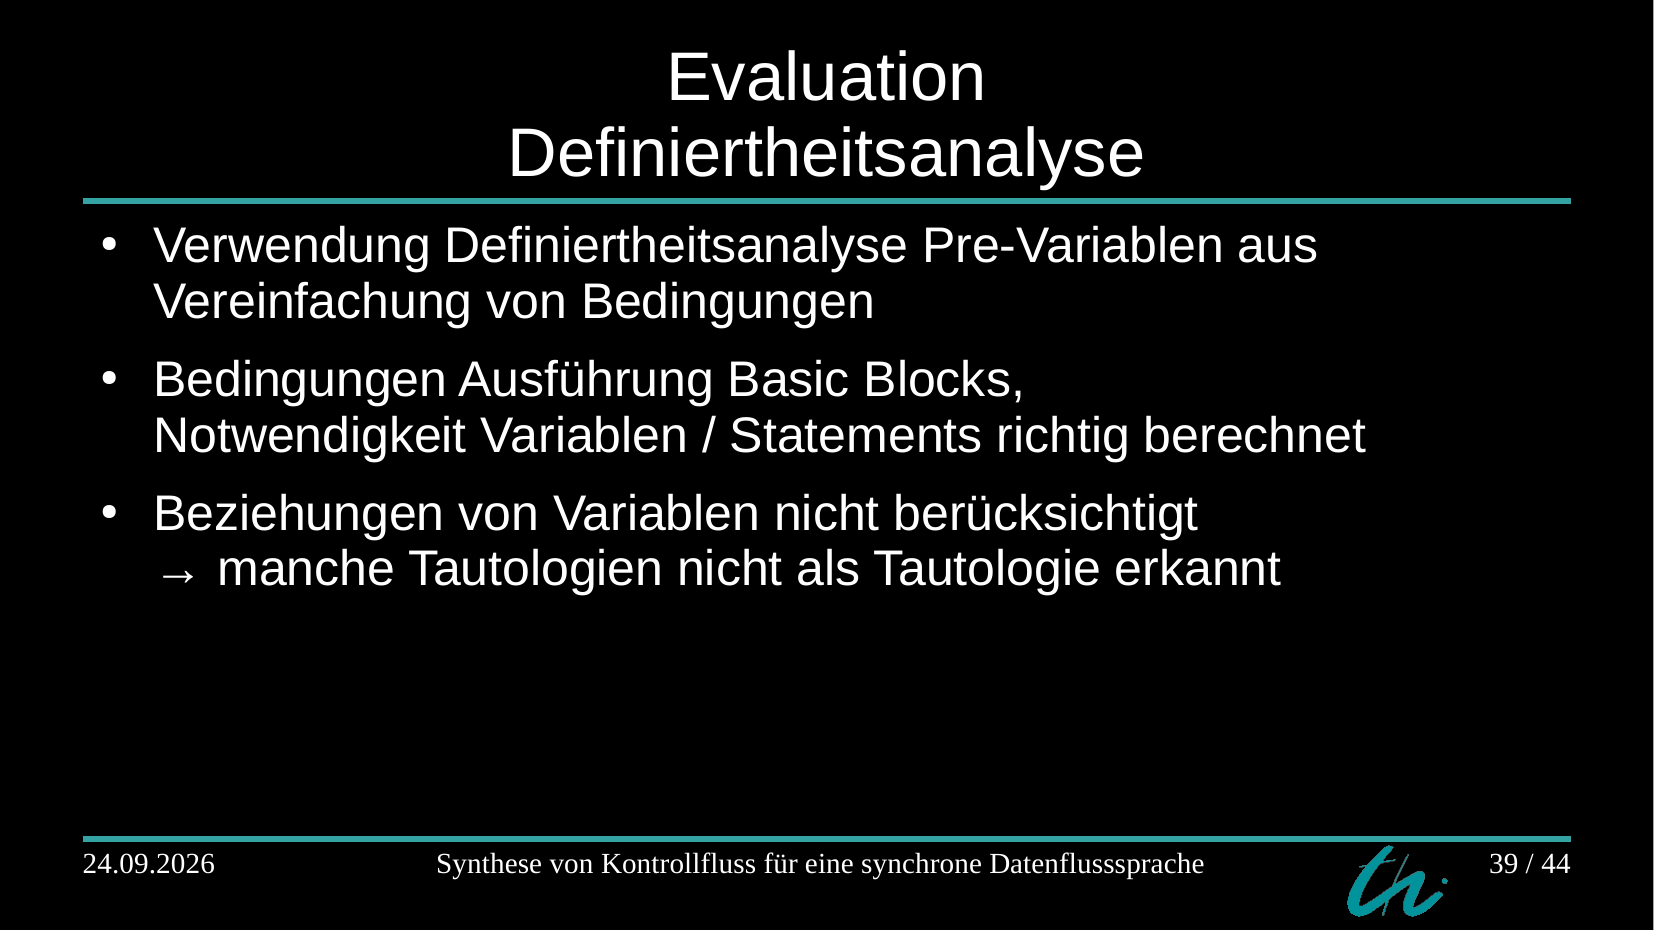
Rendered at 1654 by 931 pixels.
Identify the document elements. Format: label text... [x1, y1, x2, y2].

title Evaluation Definiertheitsanalyse [82, 37, 1571, 193]
picture [1347, 845, 1448, 917]
list Verwendung Definiertheitsanalyse Pre-Variablen aus Vereinfachung von Bedingungen Bedingungen Ausführung Basic Blocks, Notwendigkeit Variablen / Statements richtig berechnet Beziehungen von Variablen nicht berücksichtigt → manche Tautologien nicht als Tautologie erkannt [82, 217, 1571, 815]
